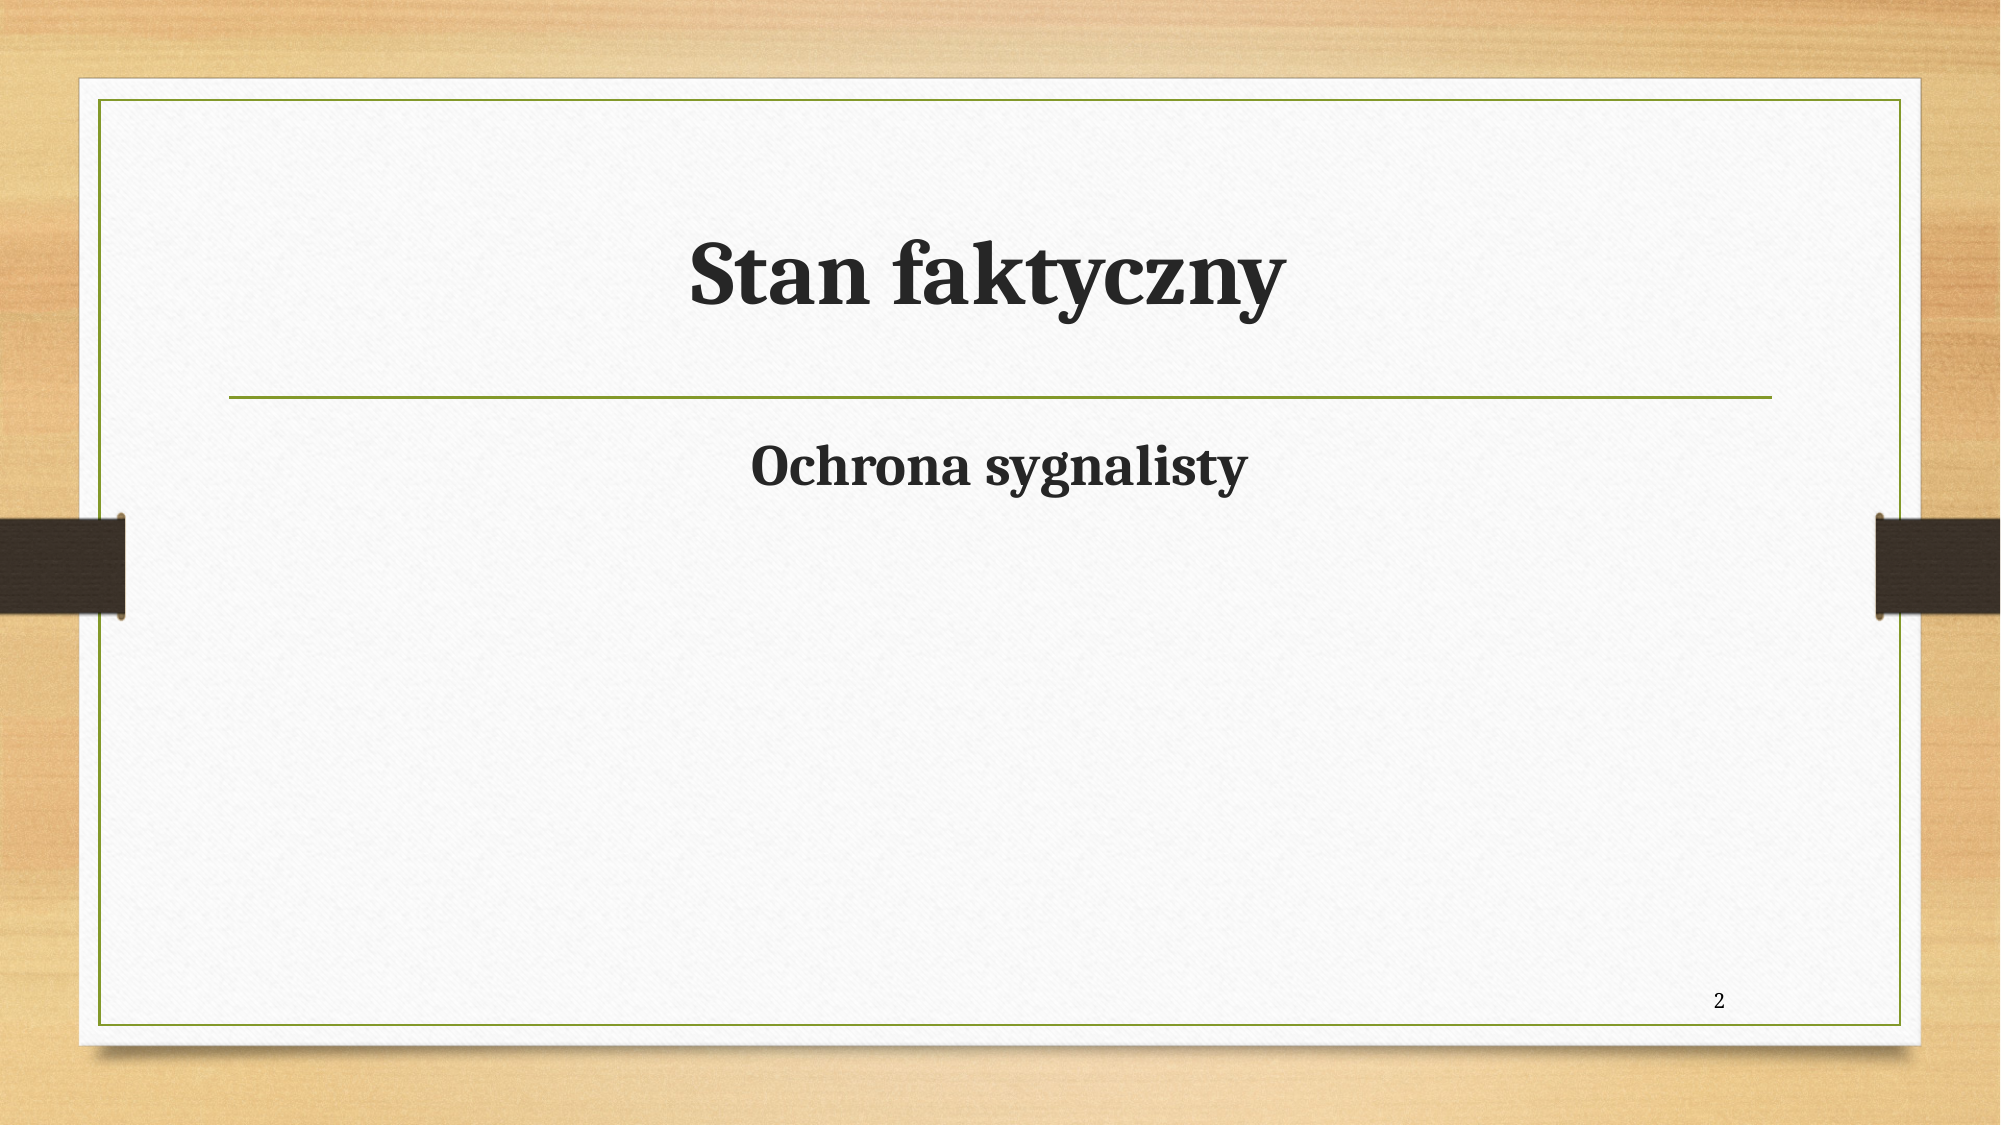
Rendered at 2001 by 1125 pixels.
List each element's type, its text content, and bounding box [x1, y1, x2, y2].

text_box [1698, 979, 1788, 1026]
title Stan faktyczny [212, 161, 1788, 376]
list Ochrona sygnalisty [212, 419, 1788, 964]
